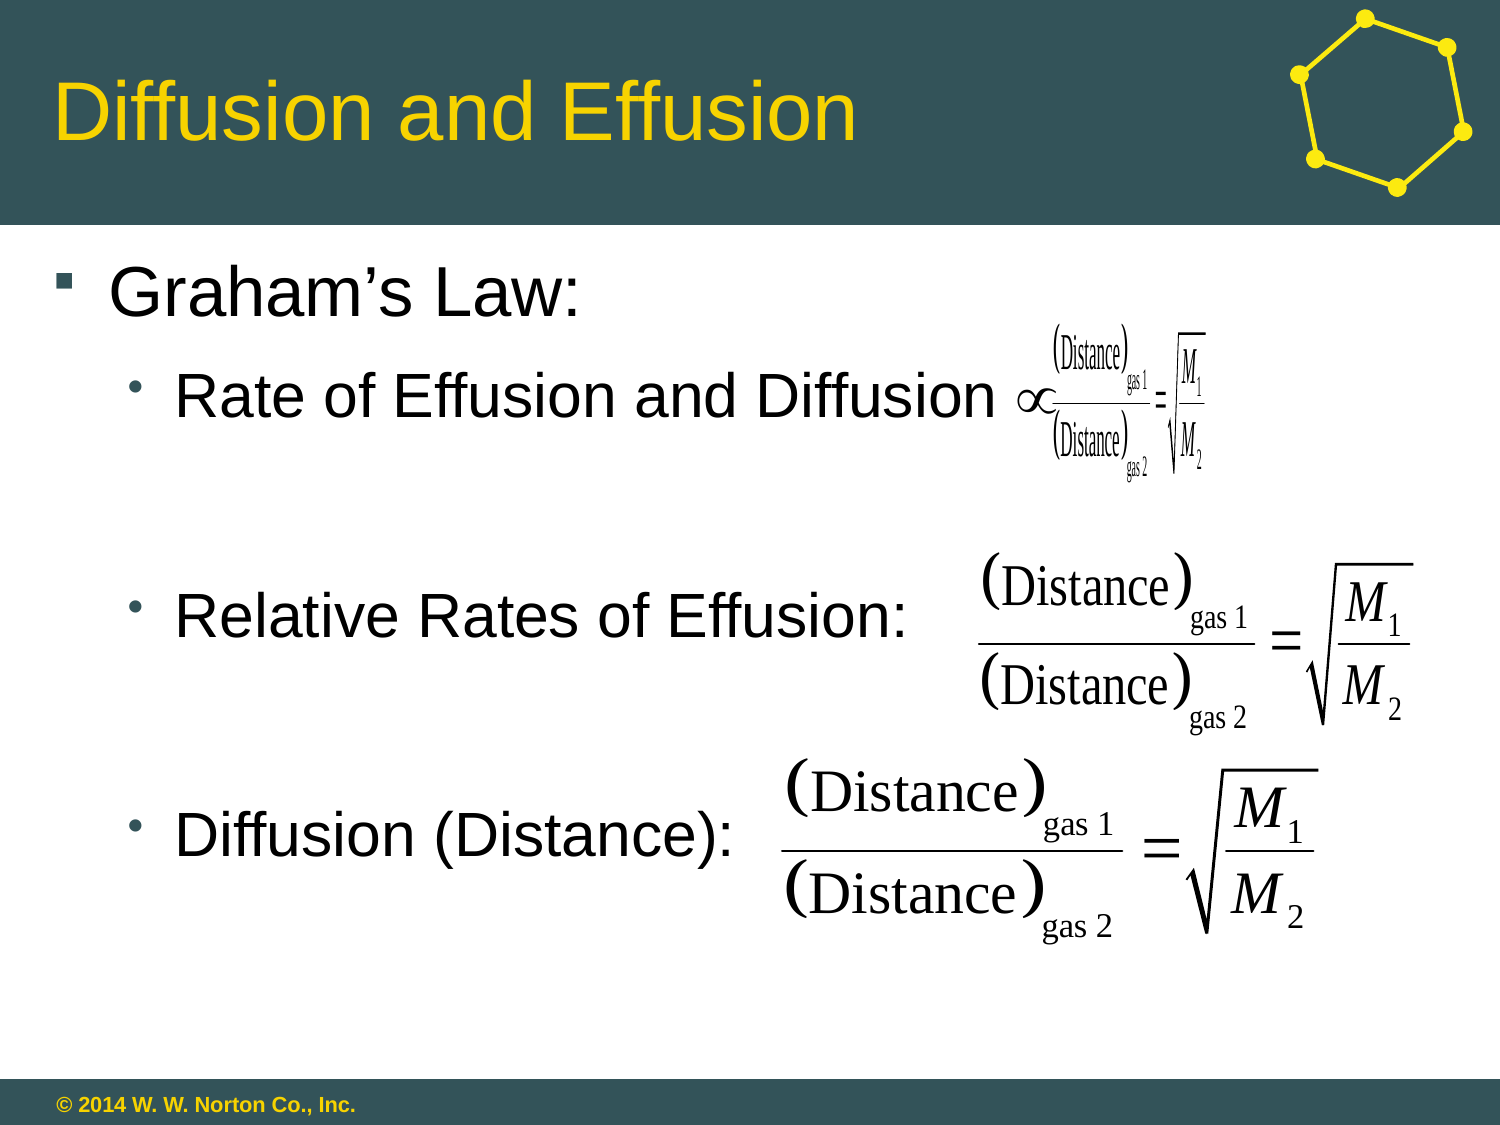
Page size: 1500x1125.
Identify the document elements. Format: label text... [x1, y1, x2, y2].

title Diffusion and Effusion [37, 19, 1118, 195]
list Graham’s Law: Rate of Effusion and Diffusion  Relative Rates of Effusion: Diffusion (Distance): [37, 237, 1463, 1121]
chart [1050, 312, 1210, 494]
chart [772, 540, 1423, 957]
